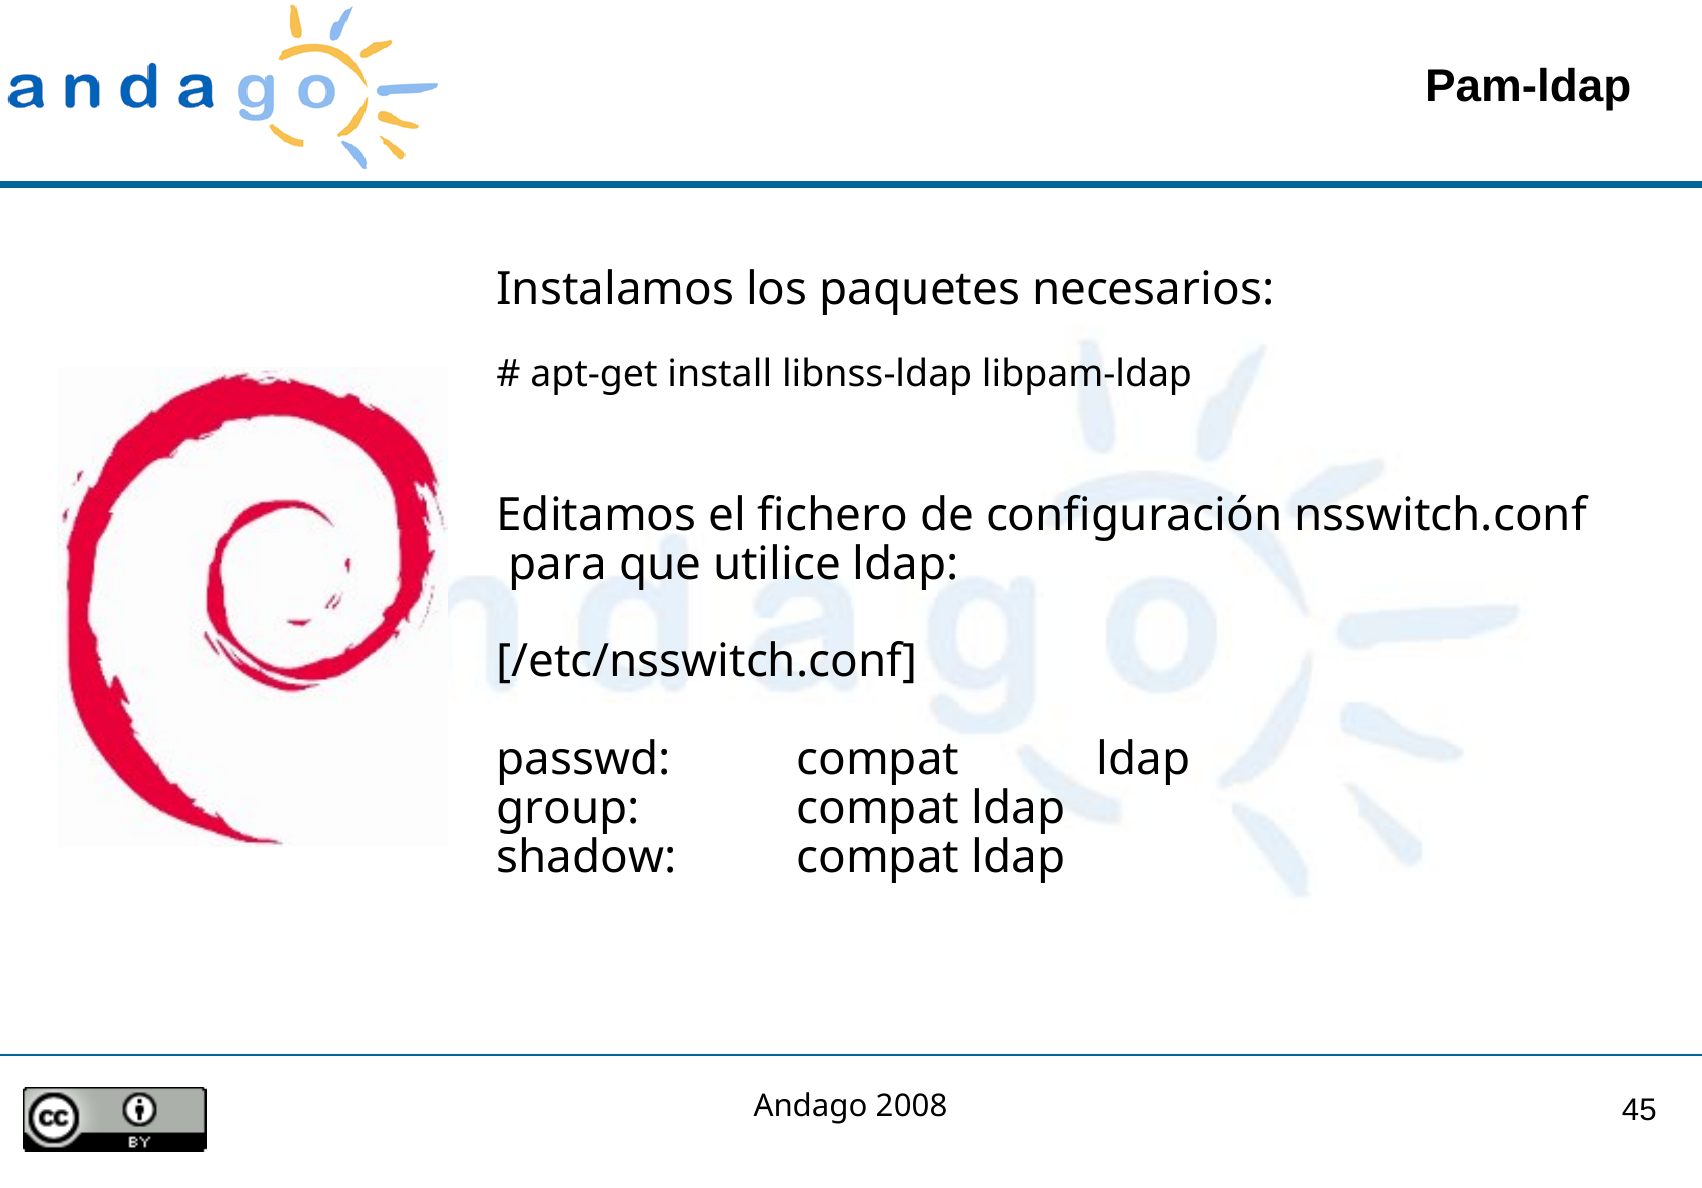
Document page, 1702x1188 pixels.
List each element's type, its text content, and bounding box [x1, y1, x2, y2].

text_box Instalamos los paquetes necesarios: # apt-get install libnss-ldap libpam-ldap Editamos el fichero de configuración nsswitch.conf para que utilice ldap: [/etc/nsswitch.conf] passwd: compat ldap group: compat ldap shadow: compat ldap [480, 289, 1675, 938]
picture [0, 0, 255, 175]
picture [23, 1087, 207, 1152]
picture [57, 324, 480, 919]
title Pam-ldap [255, 0, 1702, 181]
